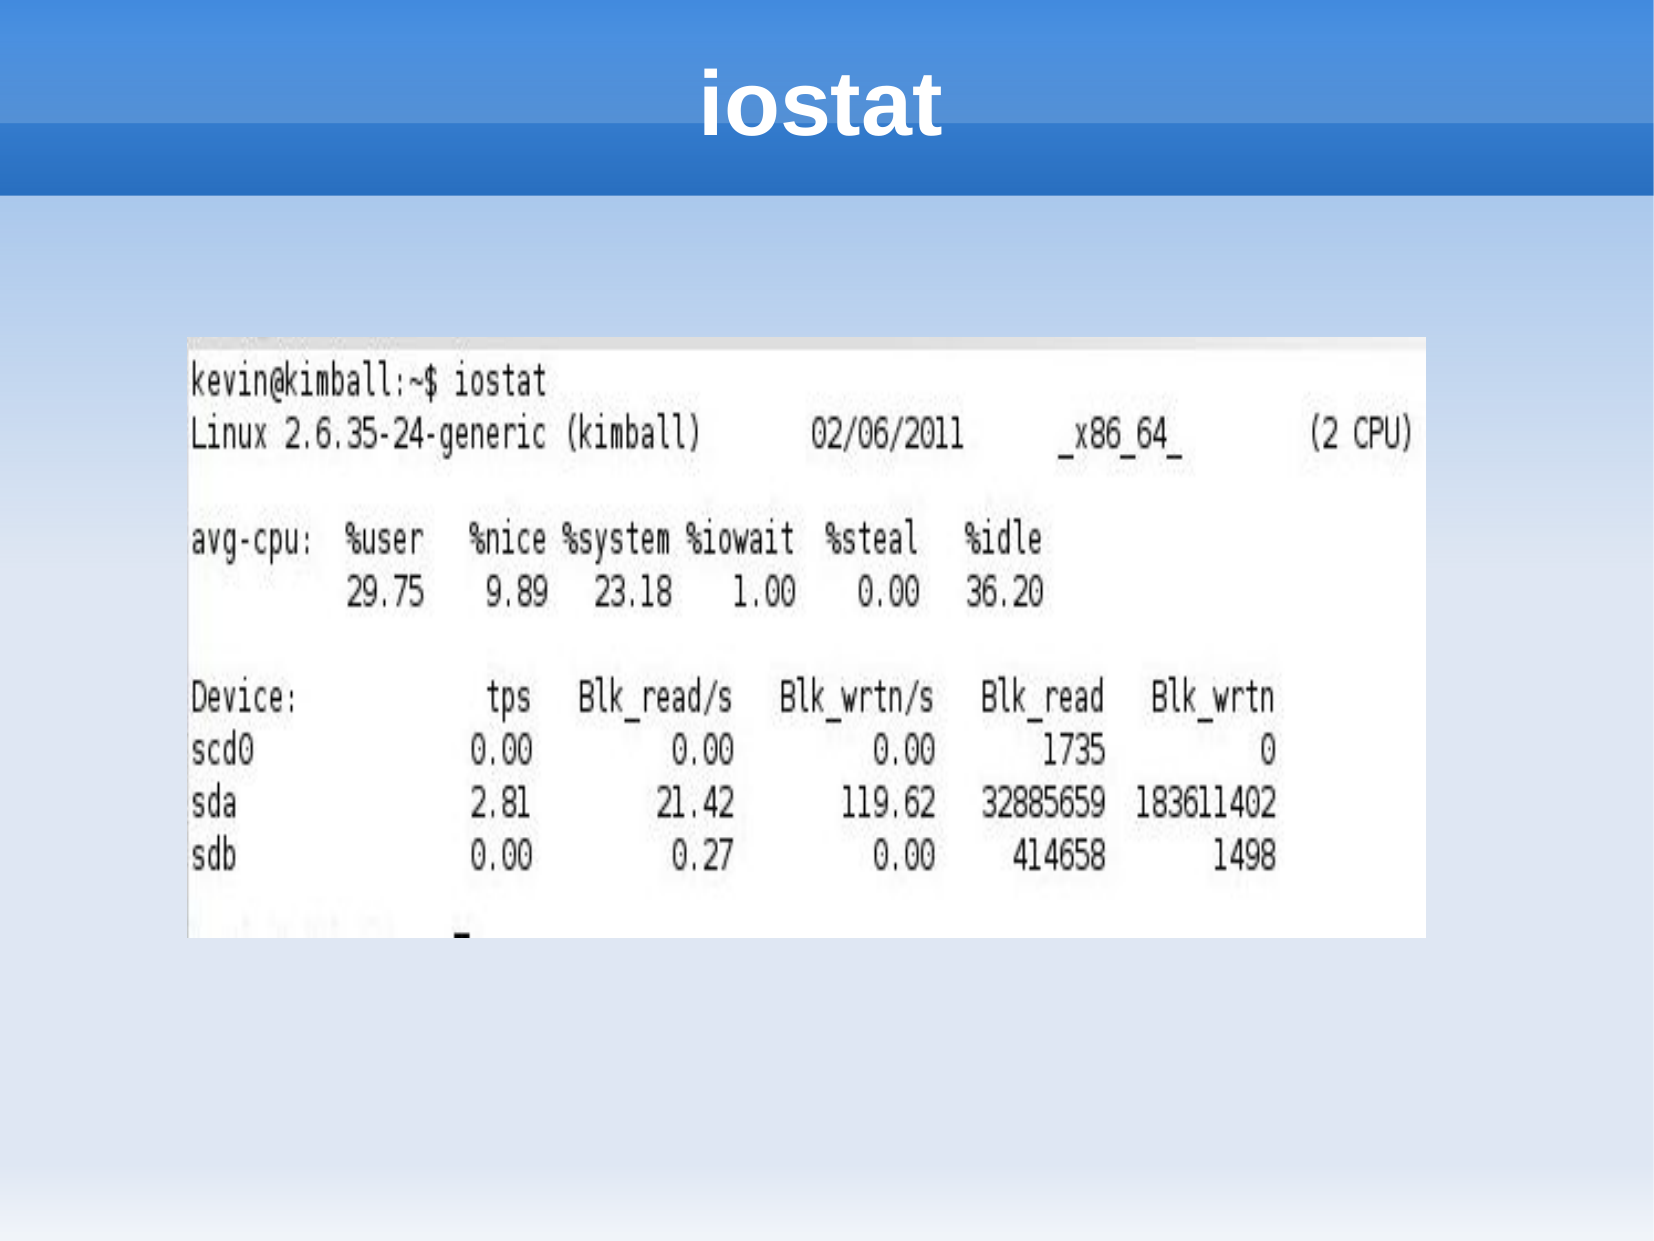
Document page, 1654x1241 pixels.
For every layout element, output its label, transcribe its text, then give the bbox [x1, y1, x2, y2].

title iostat [76, 0, 1565, 208]
picture [0, 0, 1654, 1241]
